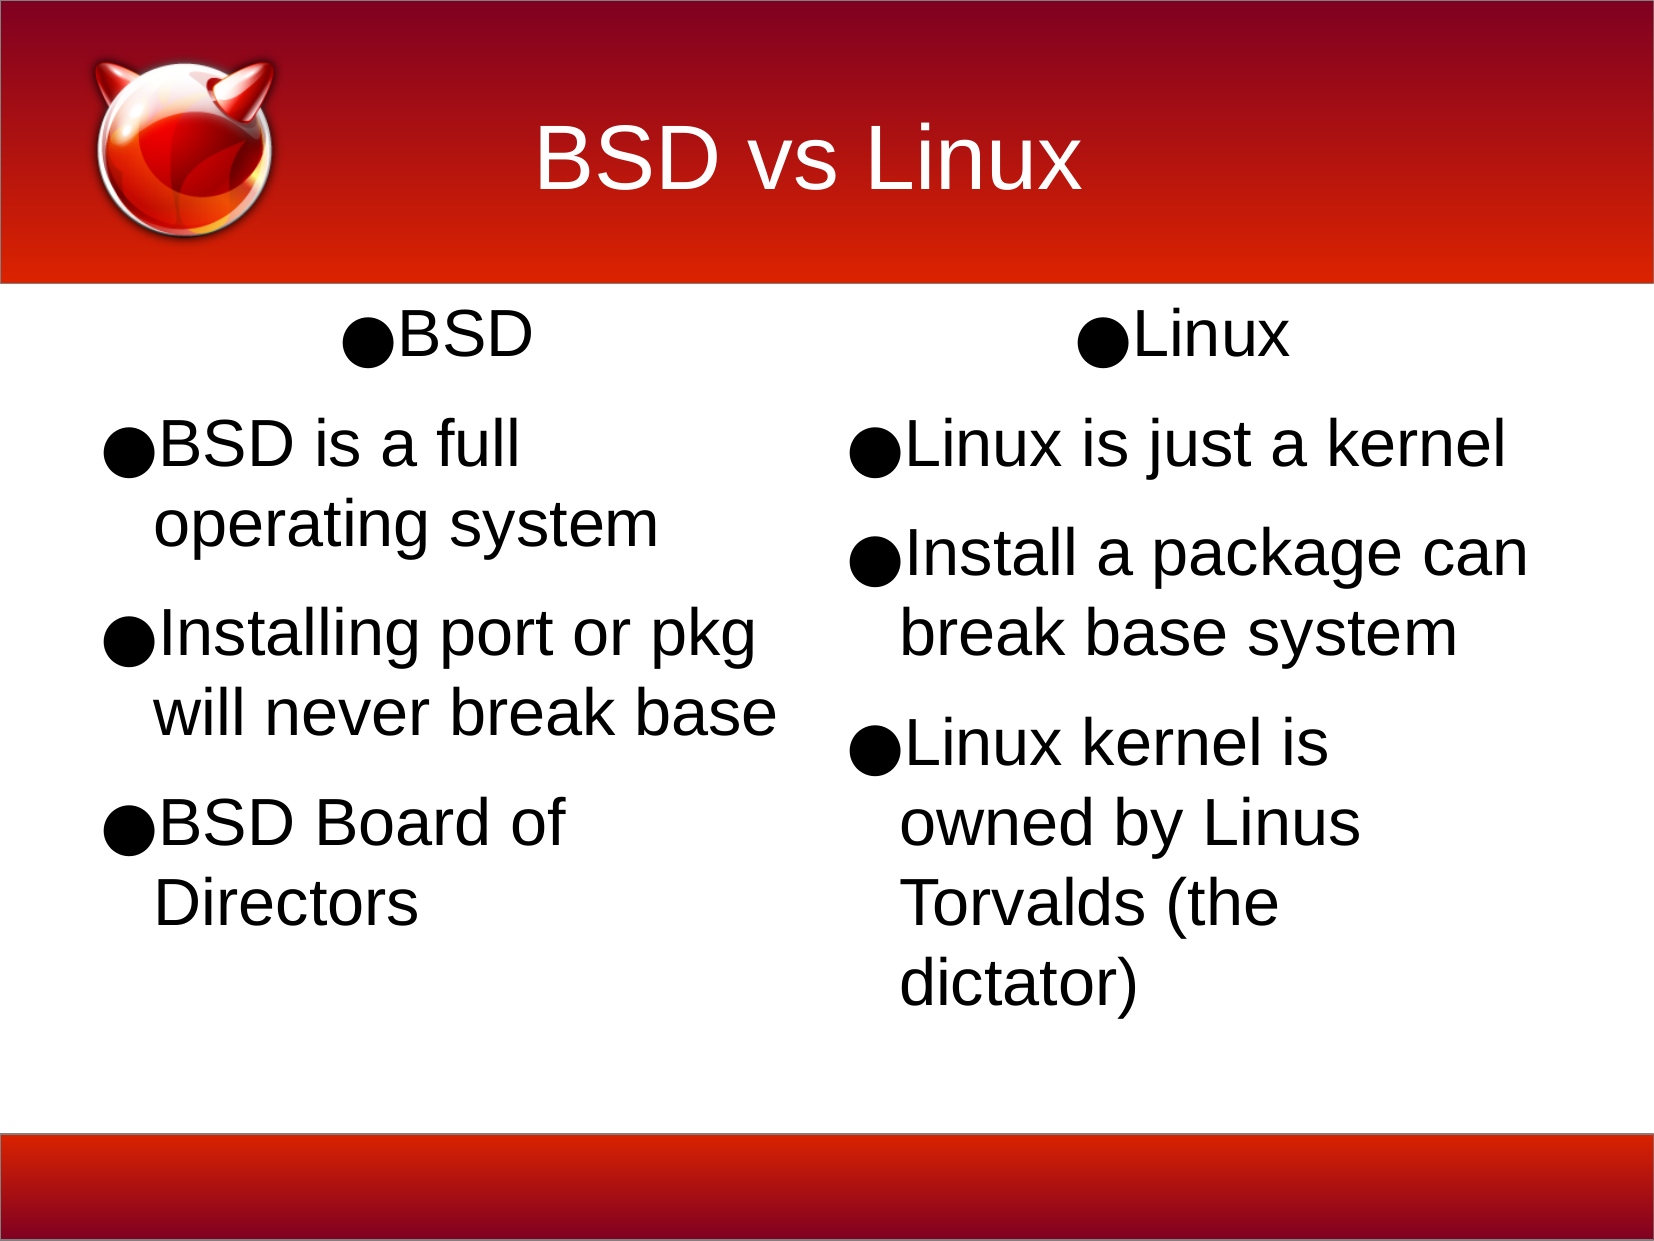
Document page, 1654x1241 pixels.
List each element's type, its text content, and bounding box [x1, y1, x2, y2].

text_box Linux Linux is just a kernel Install a package can break base system Linux kernel is owned by Linus Torvalds (the dictator) [828, 290, 1539, 1010]
text_box BSD vs Linux [82, 49, 1536, 257]
text_box BSD BSD is a full operating system Installing port or pkg will never break base BSD Board of Directors [82, 290, 793, 1010]
